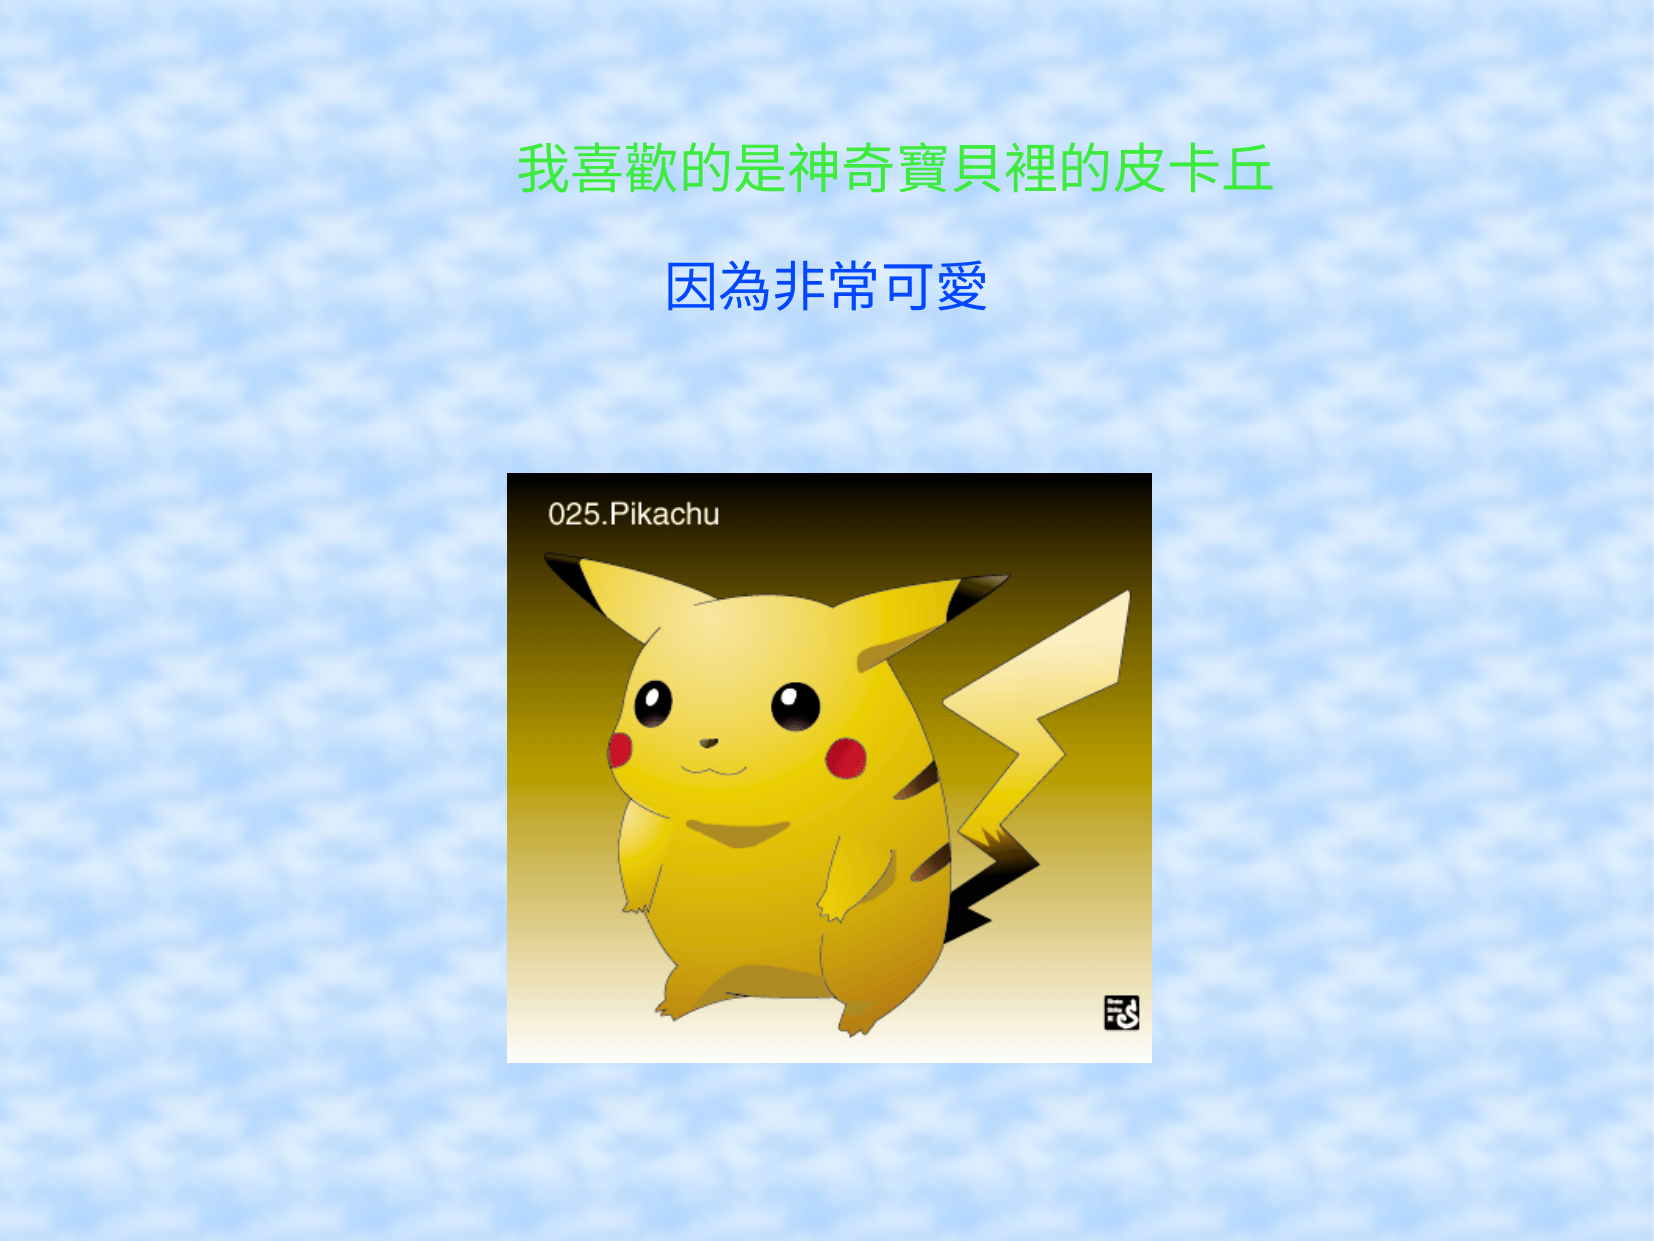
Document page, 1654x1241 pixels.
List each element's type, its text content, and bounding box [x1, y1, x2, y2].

picture [0, 0, 1654, 1241]
text_box 我喜歡的是神奇寶貝裡的皮卡丘 [501, 118, 1654, 198]
text_box 因為非常可愛 [649, 236, 1654, 317]
